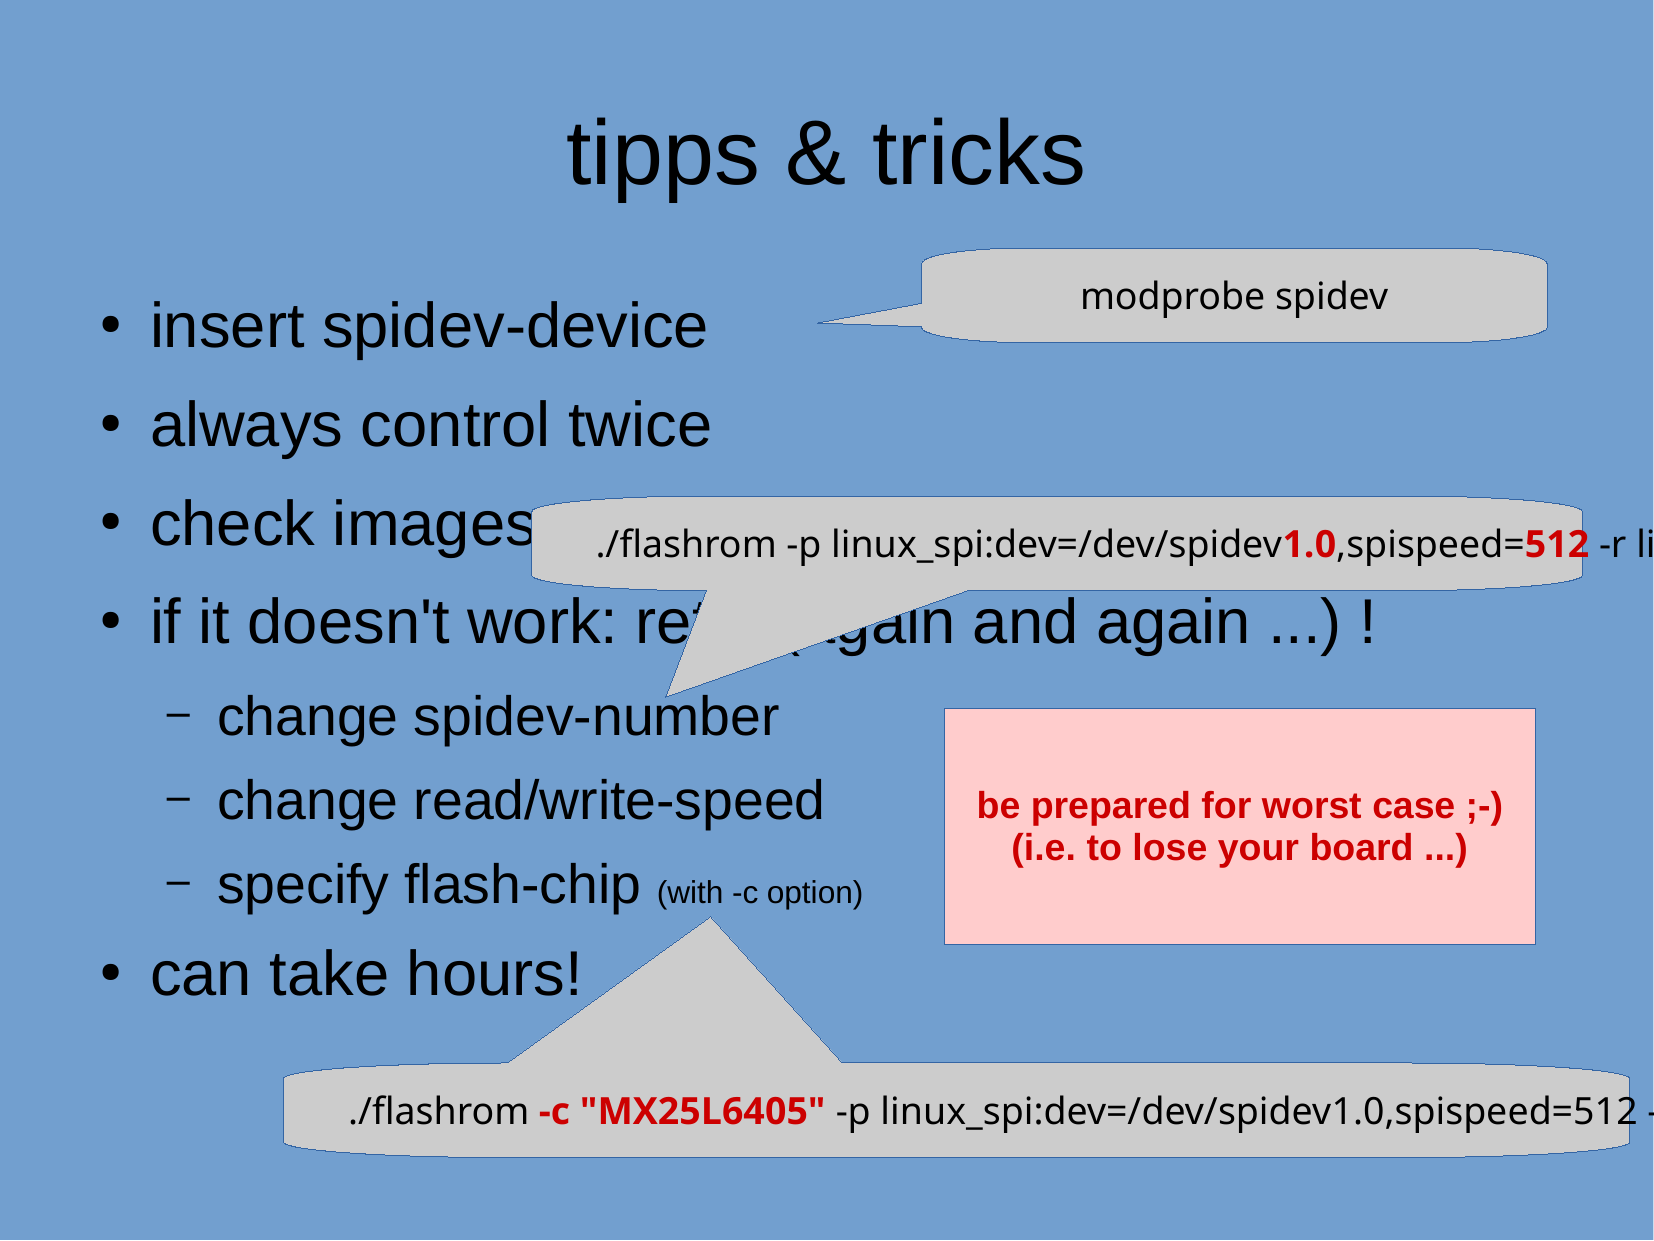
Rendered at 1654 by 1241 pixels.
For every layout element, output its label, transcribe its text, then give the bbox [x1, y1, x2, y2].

text_box modprobe spidev [817, 248, 1548, 343]
text_box be prepared for worst case ;-) (i.e. to lose your board ...) [944, 708, 1536, 945]
text_box ./flashrom -c "MX25L6405" -p linux_spi:dev=/dev/spidev1.0,spispeed=512 -r libreboot.rom [283, 916, 1630, 1158]
text_box ./flashrom -p linux_spi:dev=/dev/spidev1.0,spispeed=512 -r libreboot.rom [531, 496, 1583, 698]
title tipps & tricks [82, 49, 1571, 257]
list insert spidev-device always control twice check images (sha512sum) if it doesn't work: retry (again and again ...) ! change spidev-number change read/write-speed specify flash-chip (with -c option) can take hours! [82, 290, 1571, 1010]
